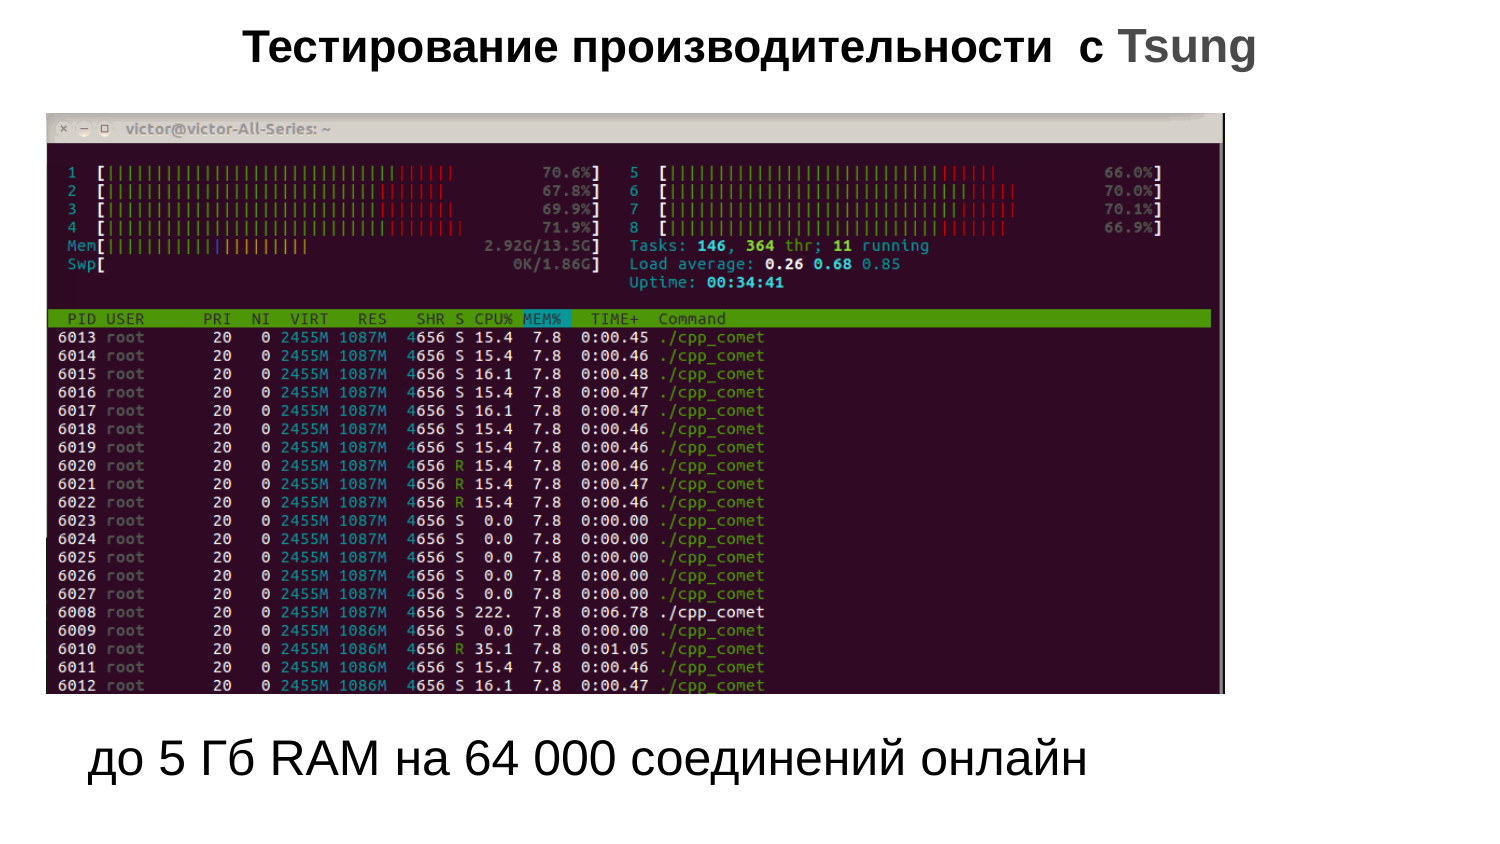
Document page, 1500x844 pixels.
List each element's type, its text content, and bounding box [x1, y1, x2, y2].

text_box Тестирование производительности с Tsung [0, 0, 1500, 114]
text_box до 5 Гб RAM на 64 000 соединений онлайн [72, 693, 1363, 808]
picture [46, 113, 1225, 694]
